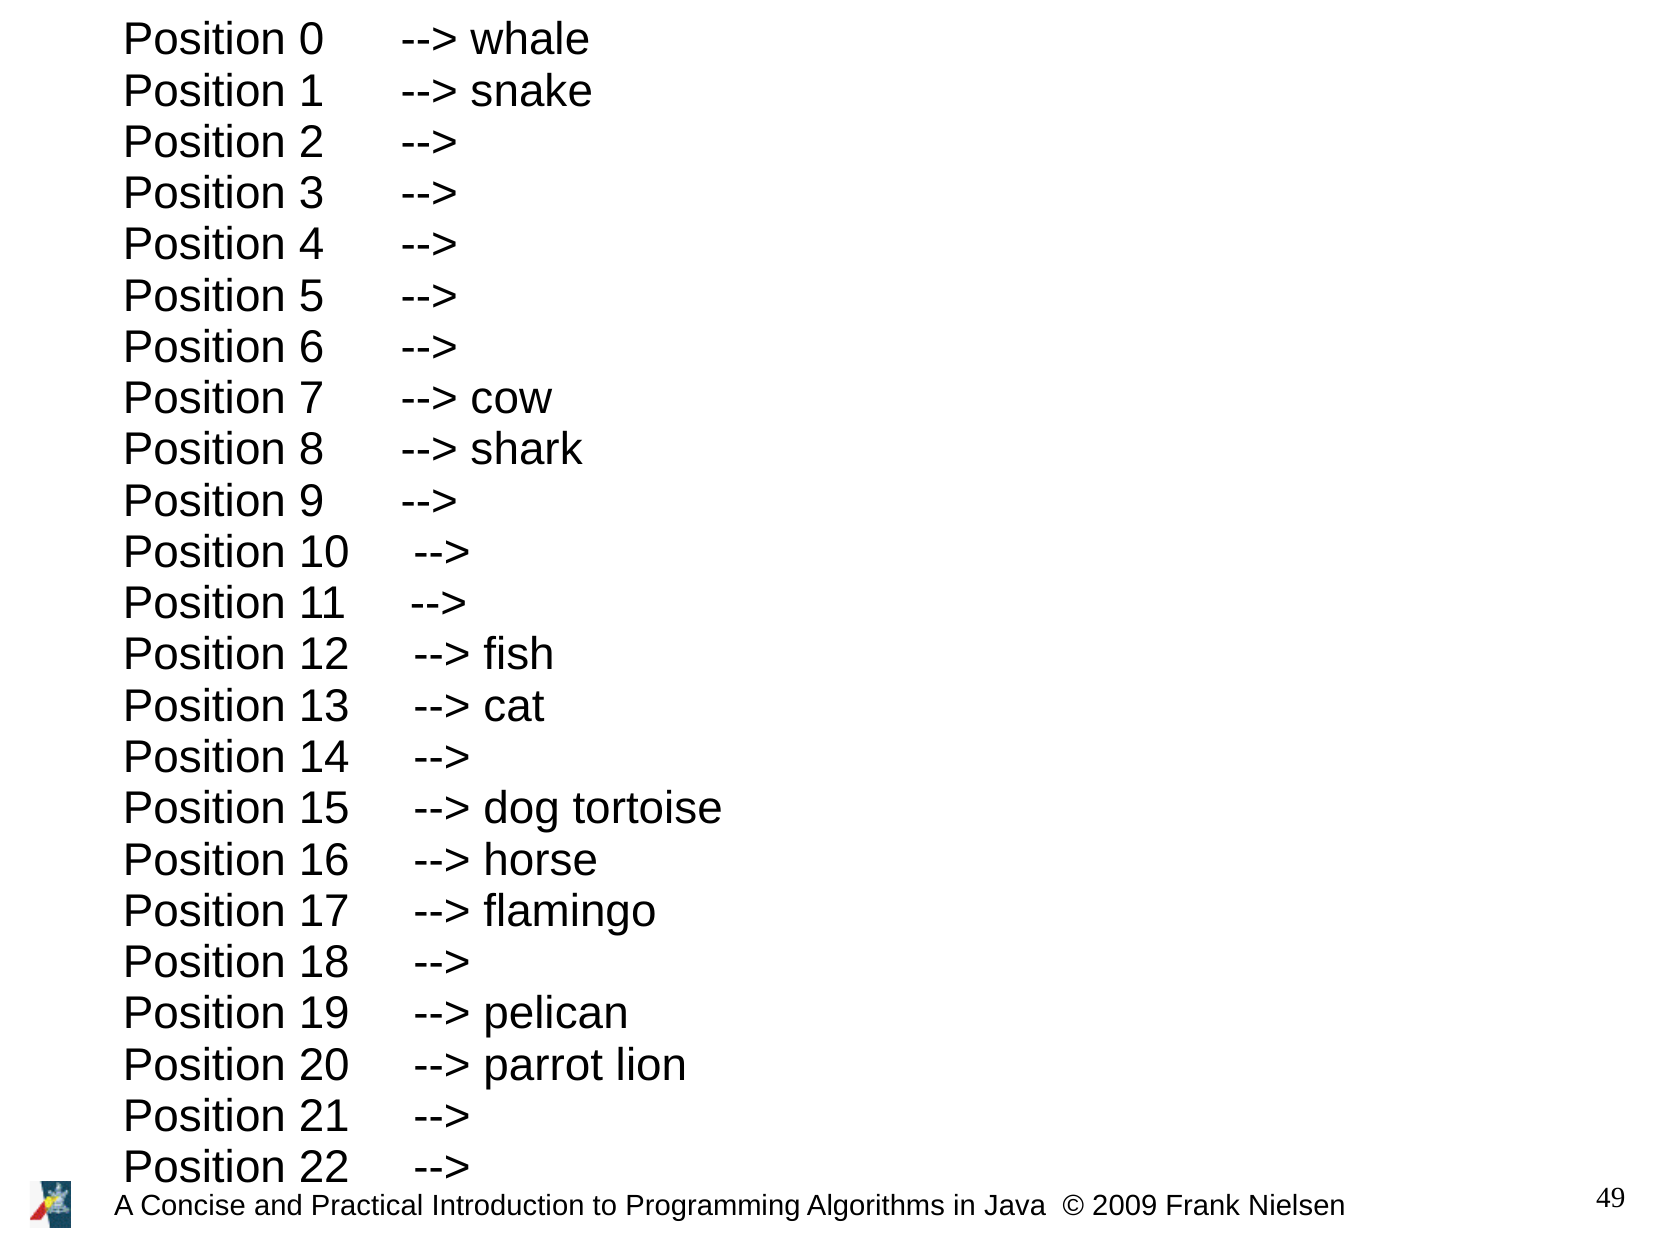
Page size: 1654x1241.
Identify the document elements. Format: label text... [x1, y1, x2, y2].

picture [29, 1181, 71, 1228]
text_box Position 0 --> whale Position 1 --> snake Position 2 --> Position 3 --> Position 4 --> Position 5 --> Position 6 --> Position 7 --> cow Position 8 --> shark Position 9 --> Position 10 --> Position 11 --> Position 12 --> fish Position 13 --> cat Position 14 --> Position 15 --> dog tortoise Position 16 --> horse Position 17 --> flamingo Position 18 --> Position 19 --> pelican Position 20 --> parrot lion Position 21 --> Position 22 --> [108, 5, 739, 1241]
